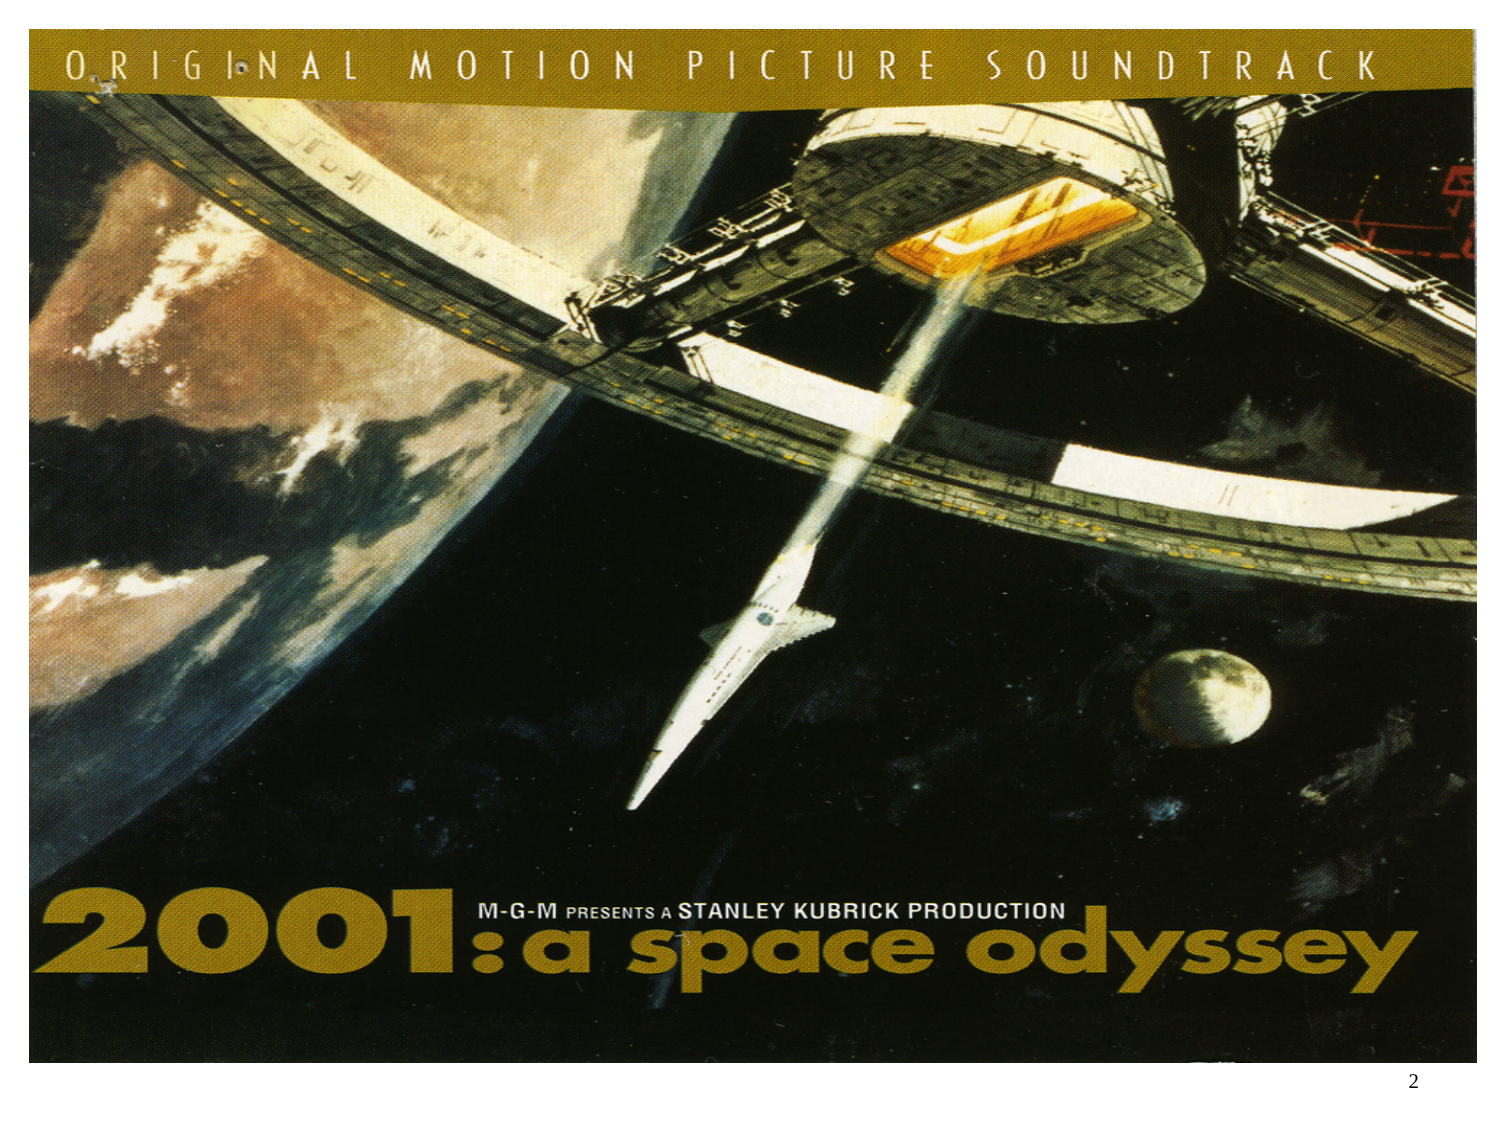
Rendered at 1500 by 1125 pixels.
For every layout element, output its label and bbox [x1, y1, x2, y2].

picture [29, 29, 1477, 1063]
